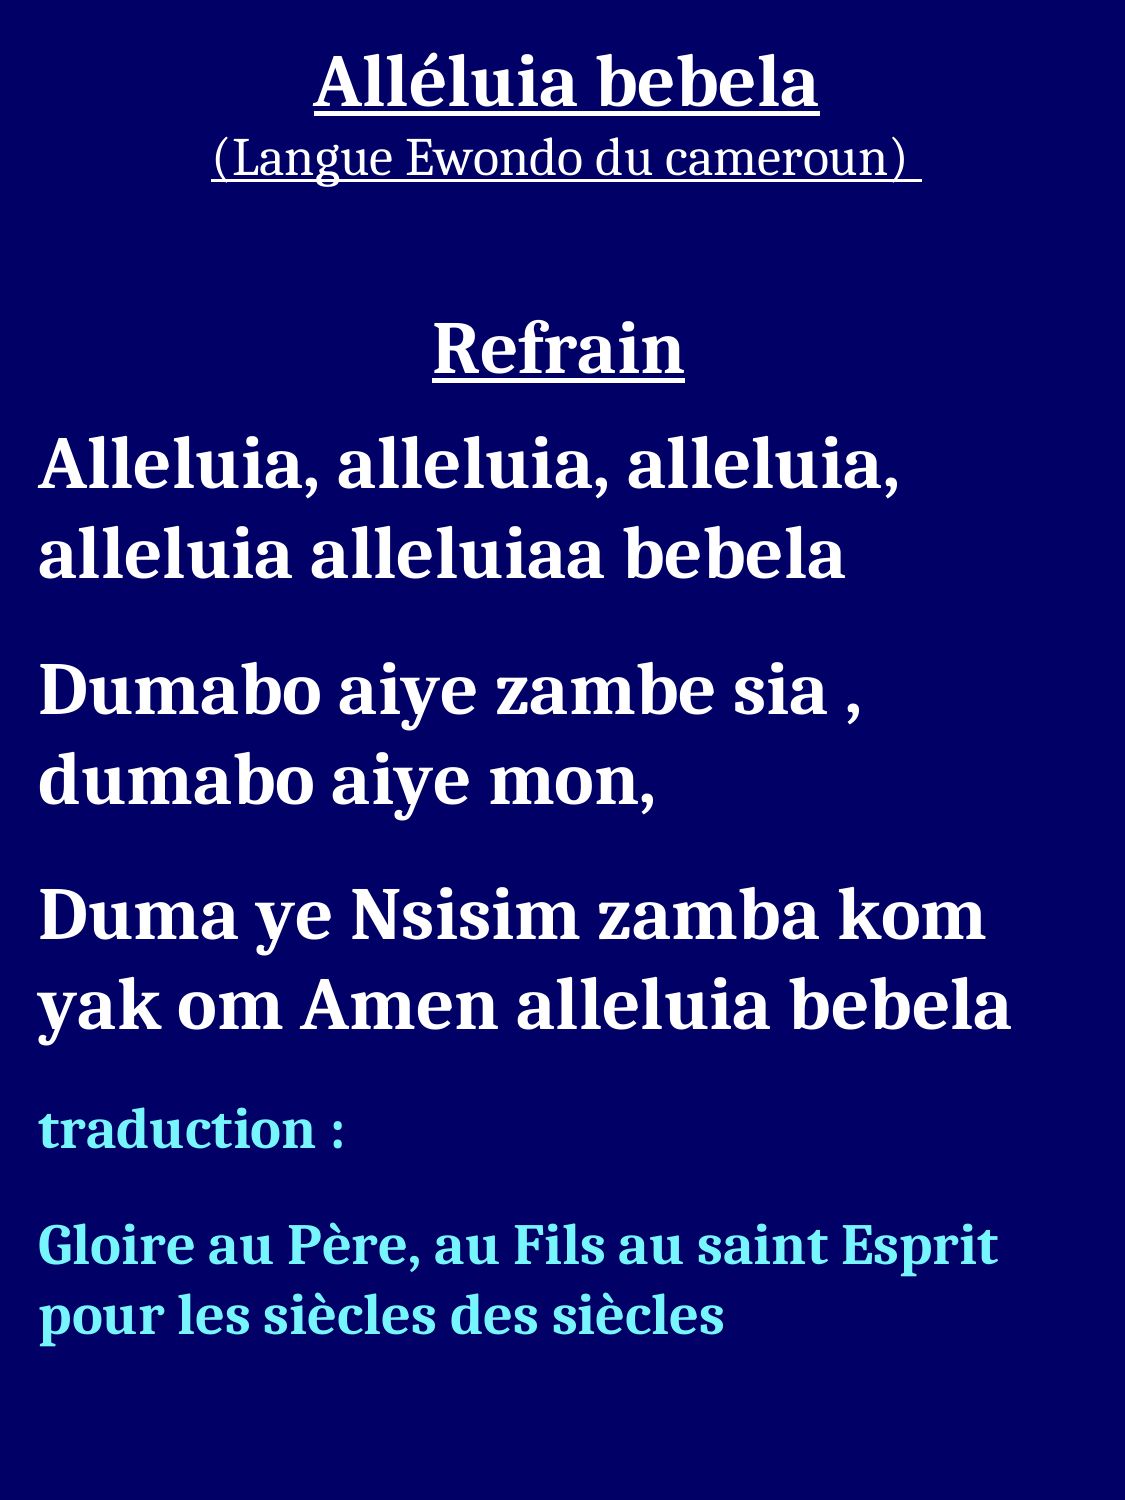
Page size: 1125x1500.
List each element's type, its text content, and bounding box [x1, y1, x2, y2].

text_box Alléluia bebela (Langue Ewondo du cameroun) Refrain Alleluia, alleluia, alleluia, alleluia alleluiaa bebela Dumabo aiye zambe sia , dumabo aiye mon, Duma ye Nsisim zamba kom yak om Amen alleluia bebela traduction : Gloire au Père, au Fils au saint Esprit pour les siècles des siècles [23, 23, 1111, 1354]
